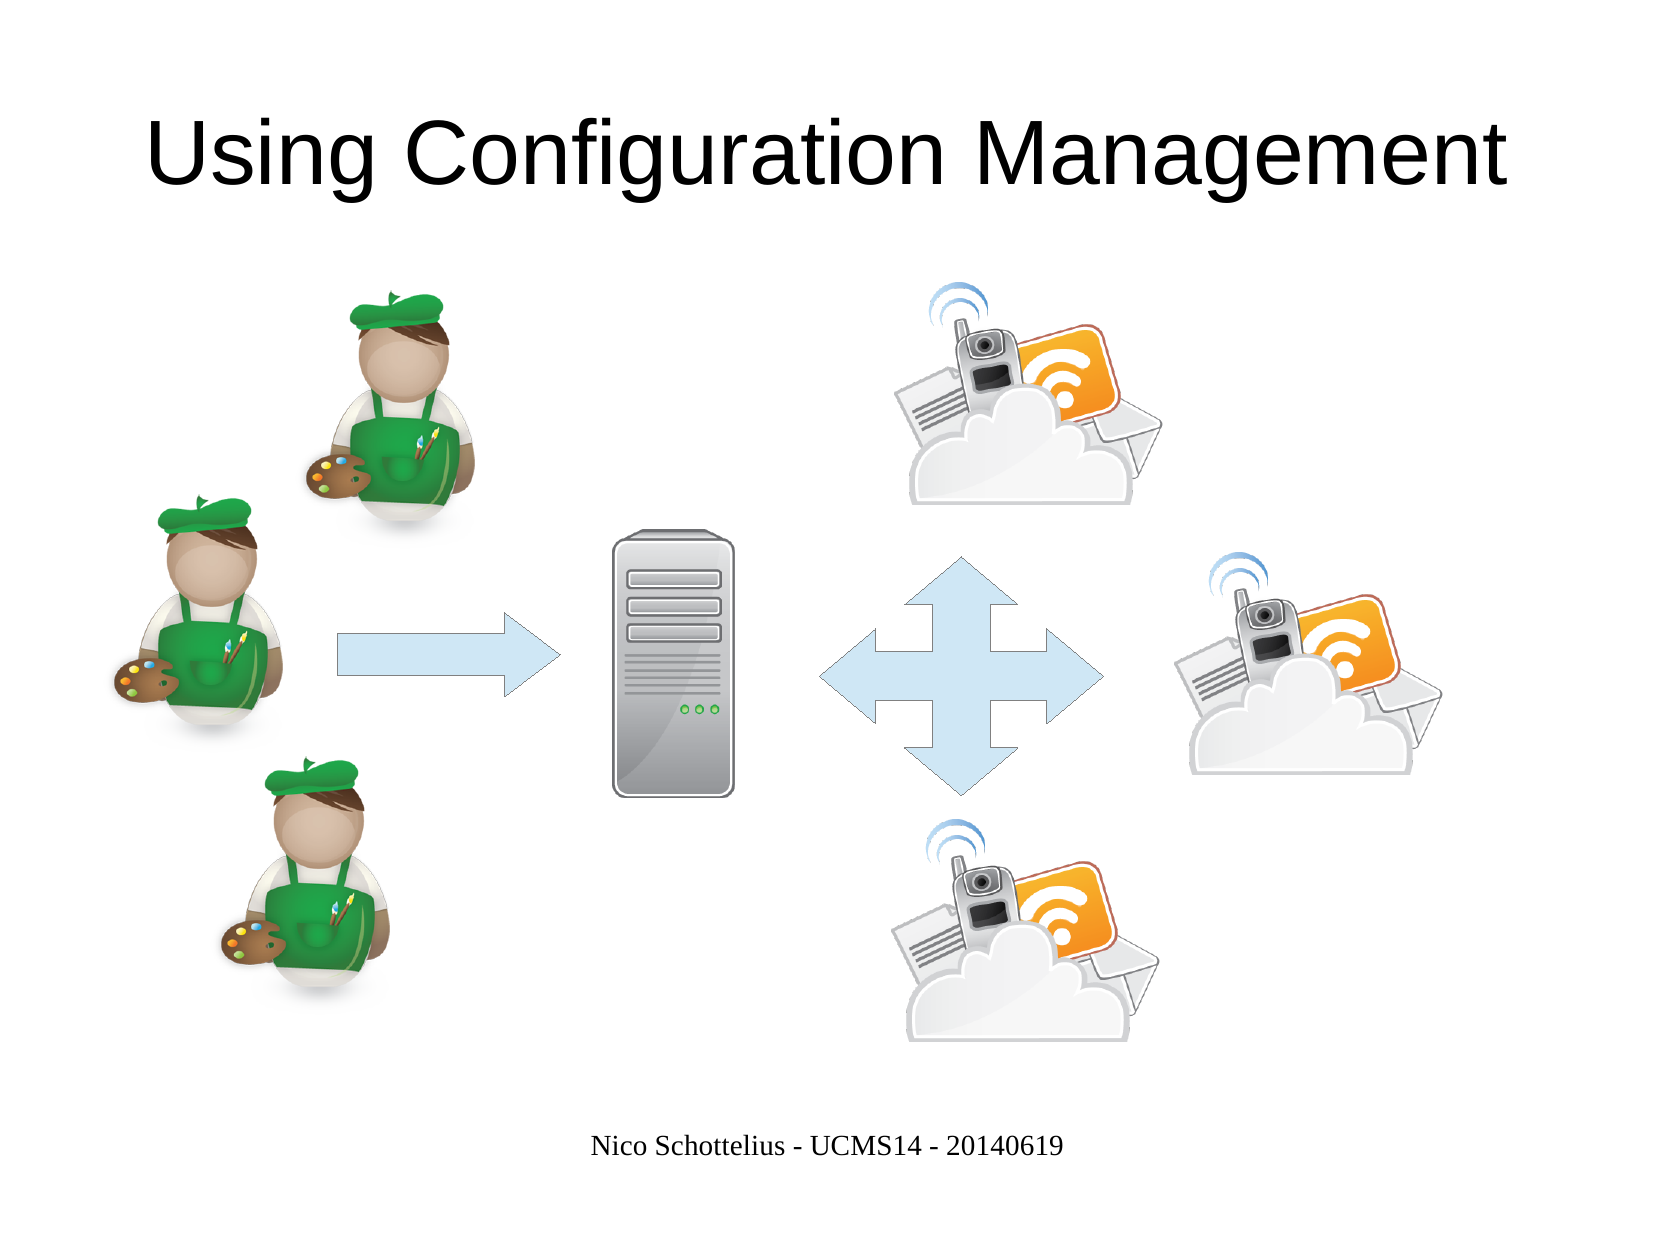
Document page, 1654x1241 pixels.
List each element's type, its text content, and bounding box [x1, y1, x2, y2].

picture [99, 274, 505, 1015]
picture [891, 819, 1166, 1042]
picture [1174, 552, 1449, 775]
text_box [819, 556, 1104, 796]
title Using Configuration Management [82, 49, 1571, 257]
text_box [337, 612, 561, 697]
picture [612, 529, 735, 798]
picture [894, 282, 1169, 505]
